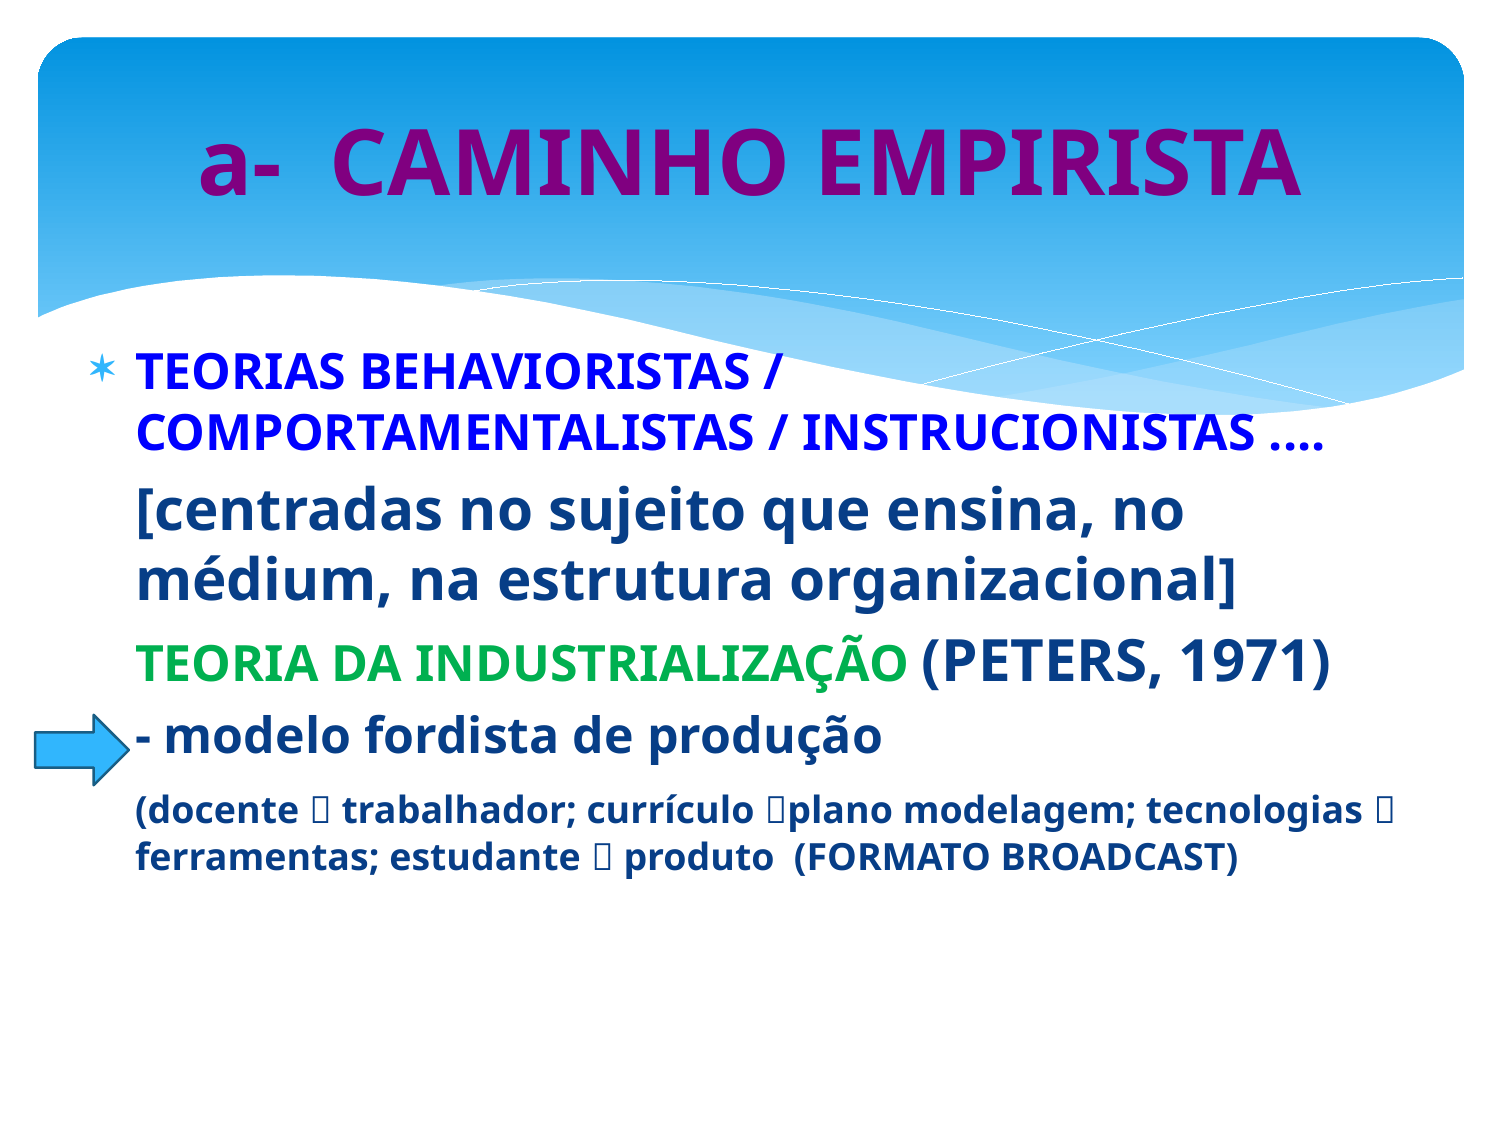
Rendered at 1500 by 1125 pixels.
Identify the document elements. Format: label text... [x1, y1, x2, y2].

list TEORIAS BEHAVIORISTAS / COMPORTAMENTALISTAS / INSTRUCIONISTAS .... [centradas no sujeito que ensina, no médium, na estrutura organizacional] TEORIA DA INDUSTRIALIZAÇÃO (PETERS, 1971) - modelo fordista de produção (docente  trabalhador; currículo plano modelagem; tecnologias  ferramentas; estudante  produto (FORMATO BROADCAST) [75, 262, 1425, 1059]
text_box [35, 714, 129, 786]
title a- CAMINHO EMPIRISTA [75, 55, 1425, 261]
